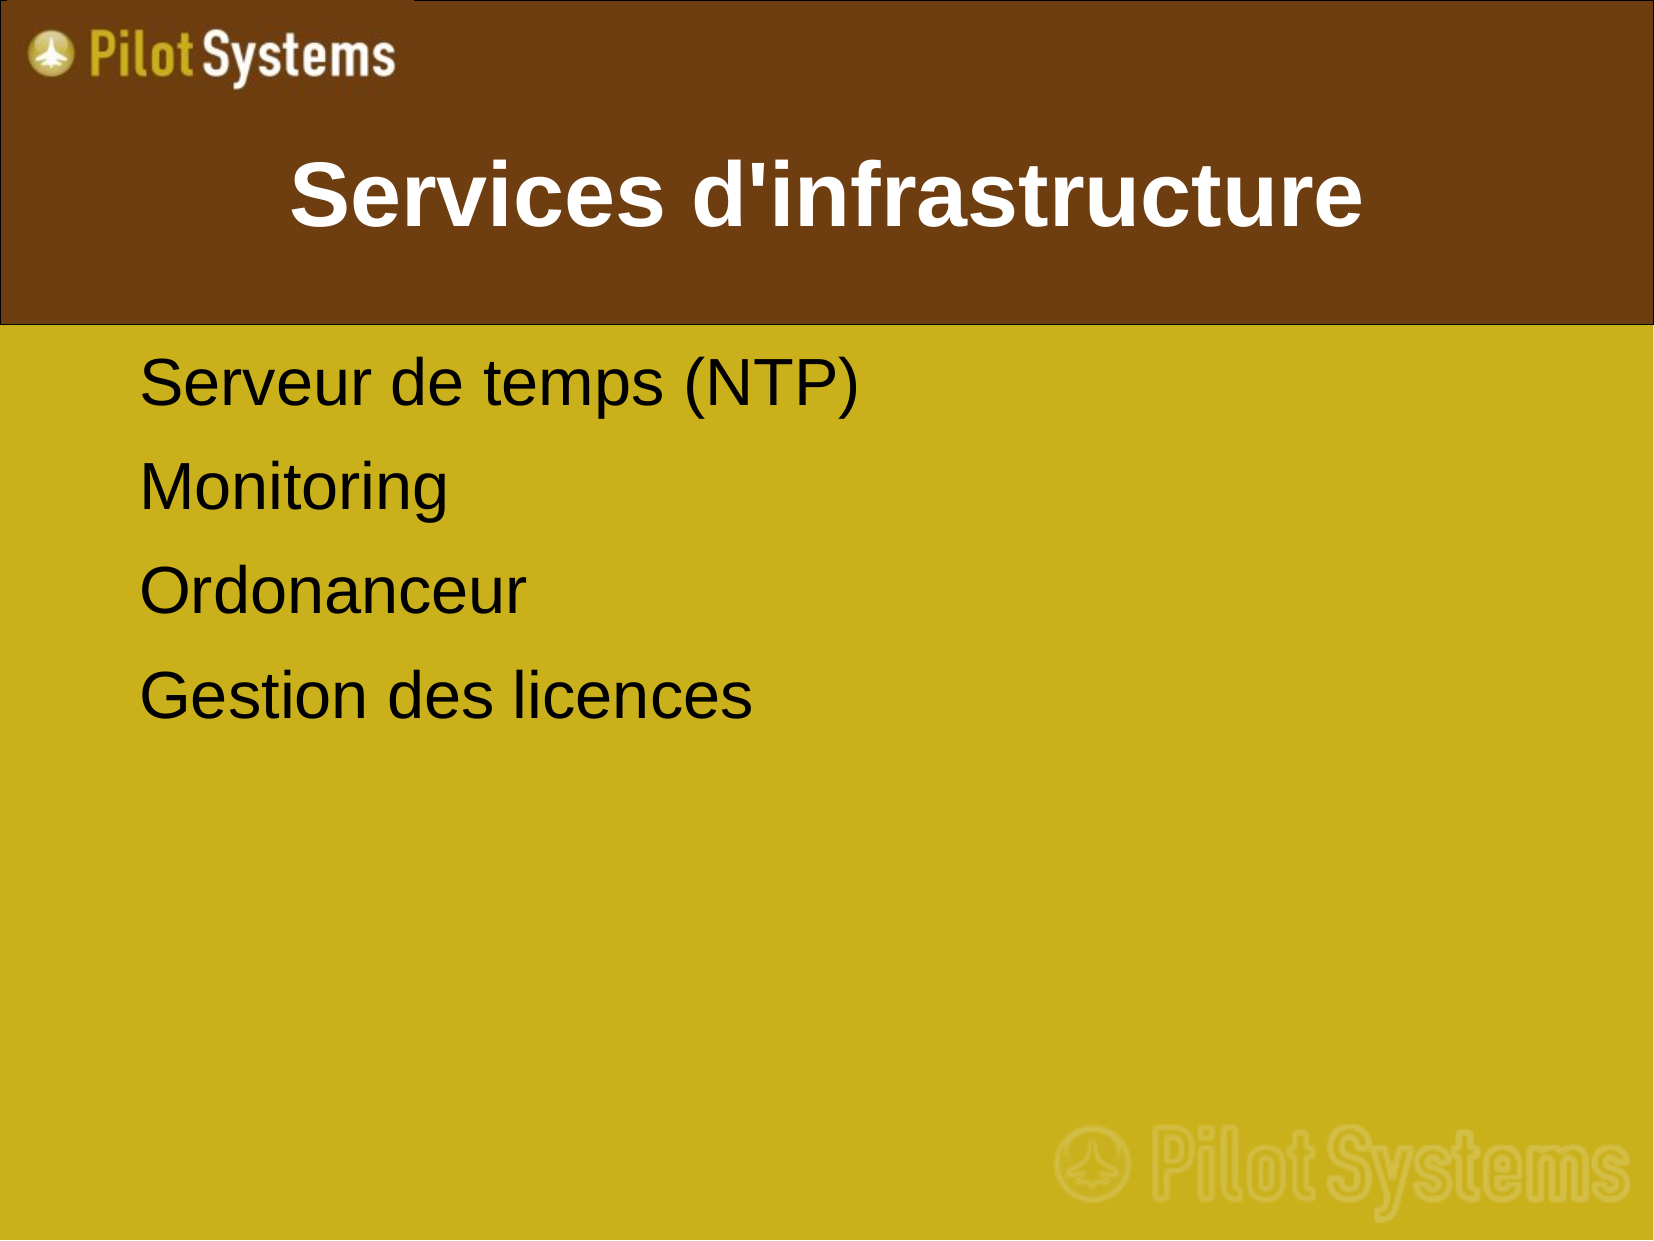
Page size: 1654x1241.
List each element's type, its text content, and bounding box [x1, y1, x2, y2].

list Serveur de temps (NTP) Monitoring Ordonanceur Gestion des licences [121, 344, 1534, 1196]
picture [1051, 1114, 1642, 1235]
title Services d'infrastructure [121, 98, 1534, 291]
picture [7, 0, 414, 115]
